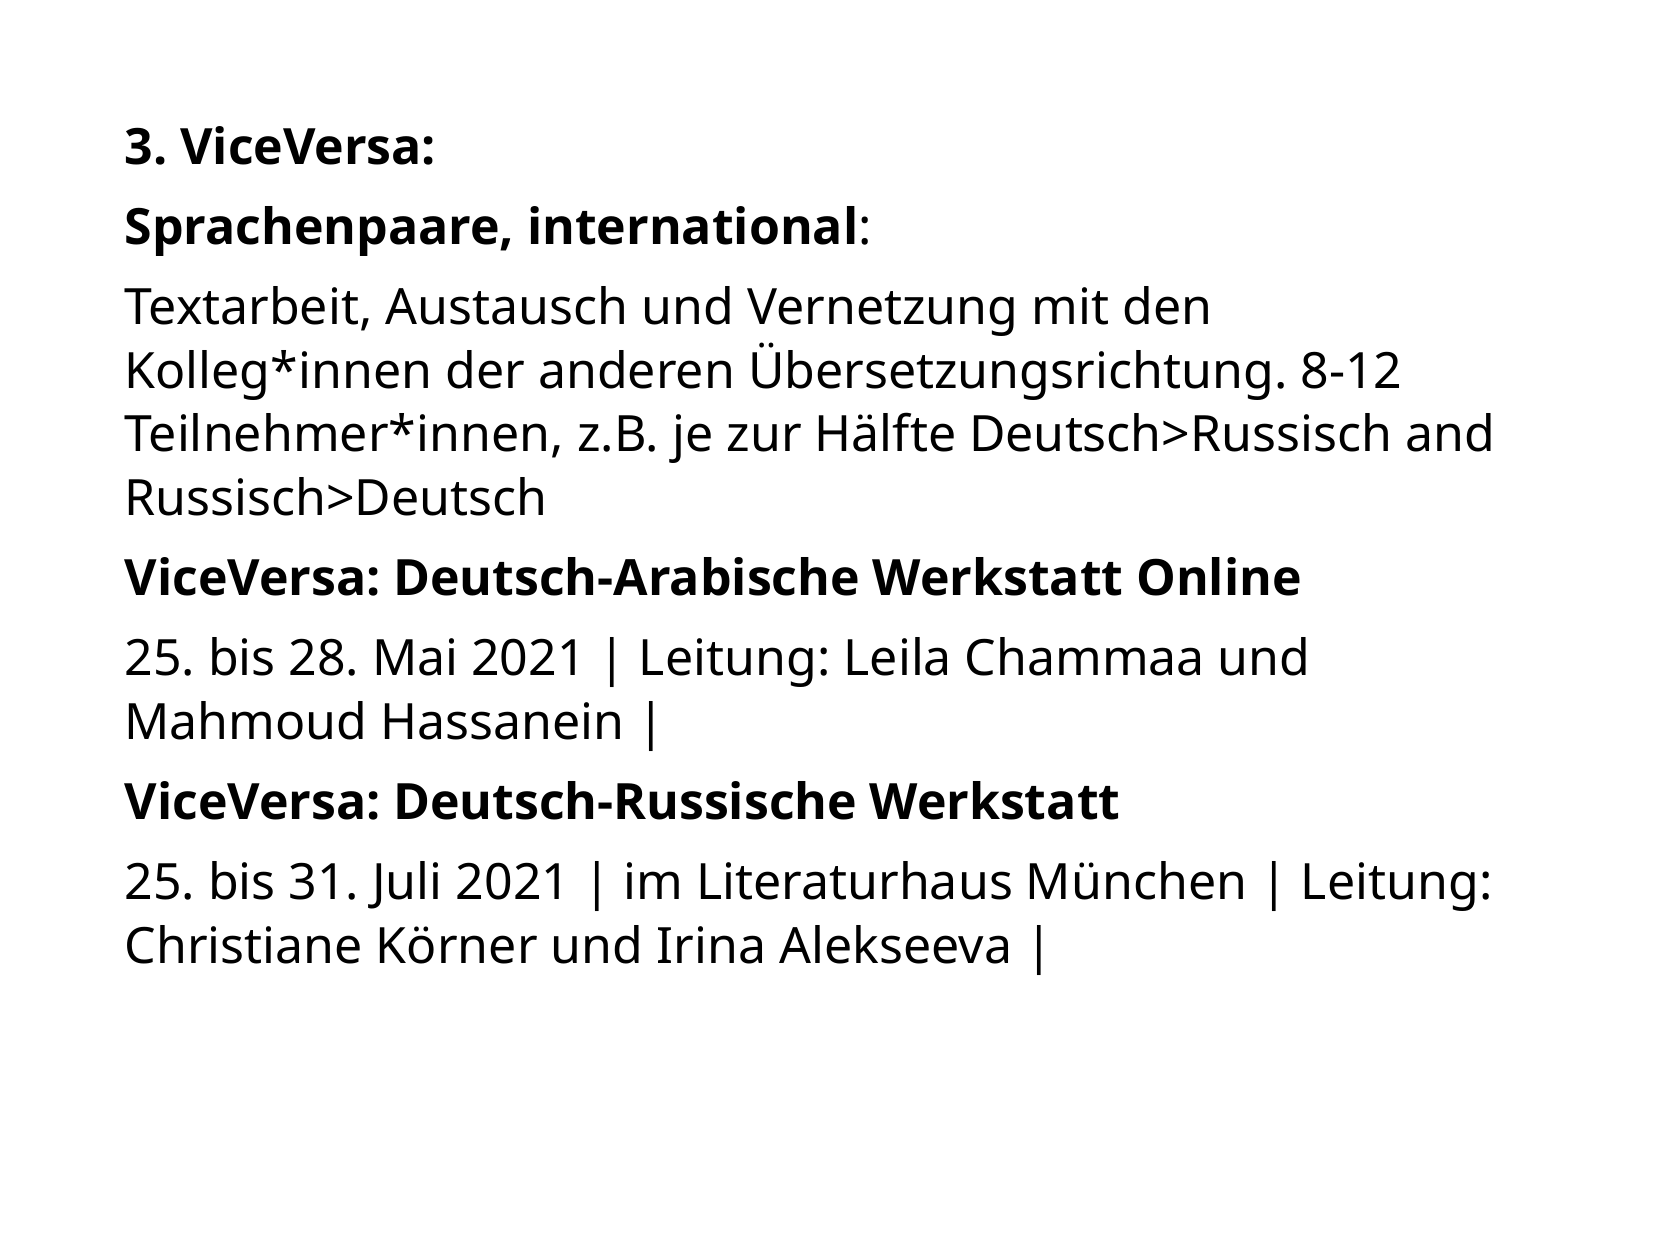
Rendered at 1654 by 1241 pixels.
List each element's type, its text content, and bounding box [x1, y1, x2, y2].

text_box 3. ViceVersa: Sprachenpaare, international: Textarbeit, Austausch und Vernetzung mit den Kolleg*innen der anderen Übersetzungsrichtung. 8-12 Teilnehmer*innen, z.B. je zur Hälfte Deutsch>Russisch and Russisch>Deutsch ViceVersa: Deutsch-Arabische Werkstatt Online 25. bis 28. Mai 2021 | Leitung: Leila Chammaa und Mahmoud Hassanein | ViceVersa: Deutsch-Russische Werkstatt 25. bis 31. Juli 2021 | im Literaturhaus München | Leitung: Christiane Körner und Irina Alekseeva | [109, 103, 1531, 1085]
